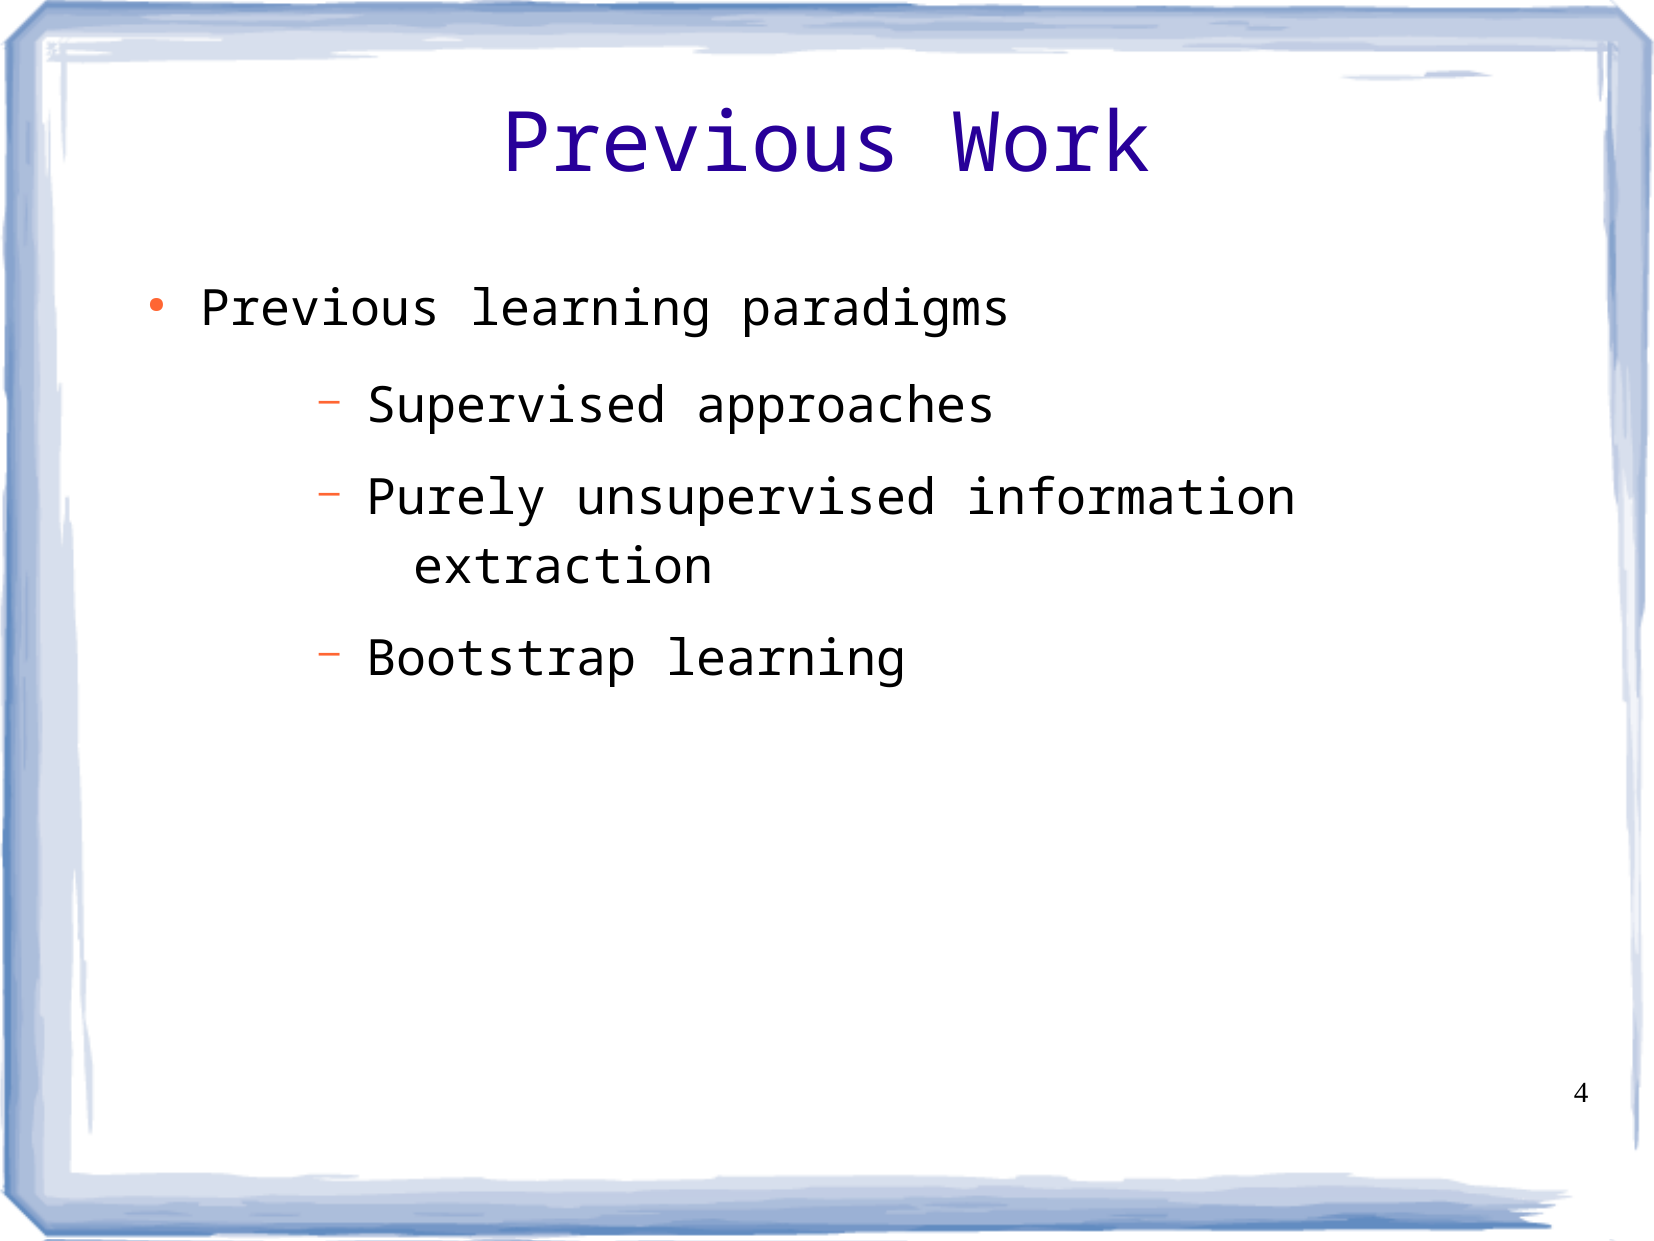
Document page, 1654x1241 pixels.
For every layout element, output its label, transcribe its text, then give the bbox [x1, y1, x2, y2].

picture [0, 0, 1654, 1241]
title Previous Work [82, 35, 1571, 243]
list Previous learning paradigms Supervised approaches Purely unsupervised information extraction Bootstrap learning [129, 271, 1583, 991]
